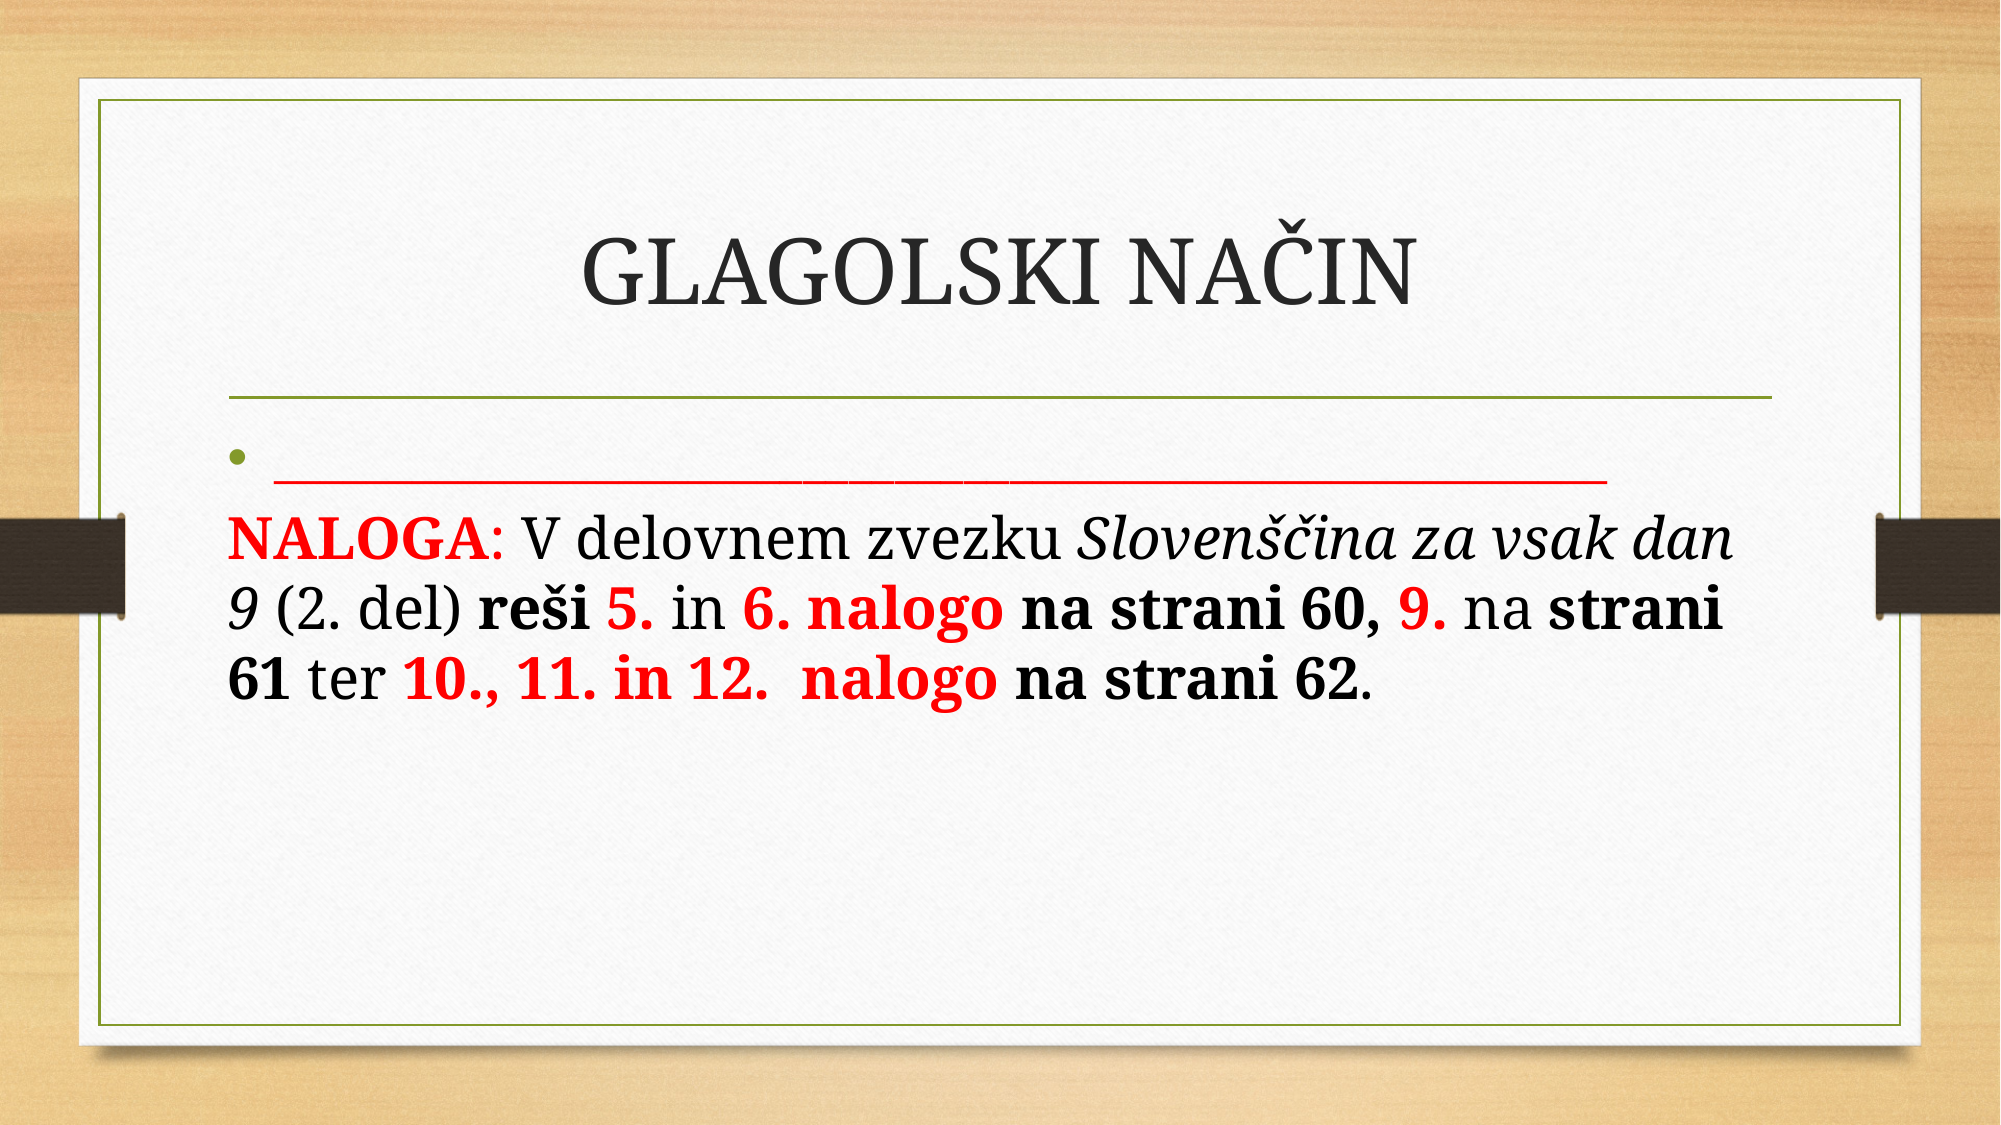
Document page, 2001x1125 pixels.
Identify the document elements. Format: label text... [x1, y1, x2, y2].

list __________________________________________________________ NALOGA: V delovnem zvezku Slovenščina za vsak dan 9 (2. del) reši 5. in 6. nalogo na strani 60, 9. na strani 61 ter 10., 11. in 12. nalogo na strani 62. [212, 419, 1788, 964]
title GLAGOLSKI NAČIN [212, 161, 1788, 376]
